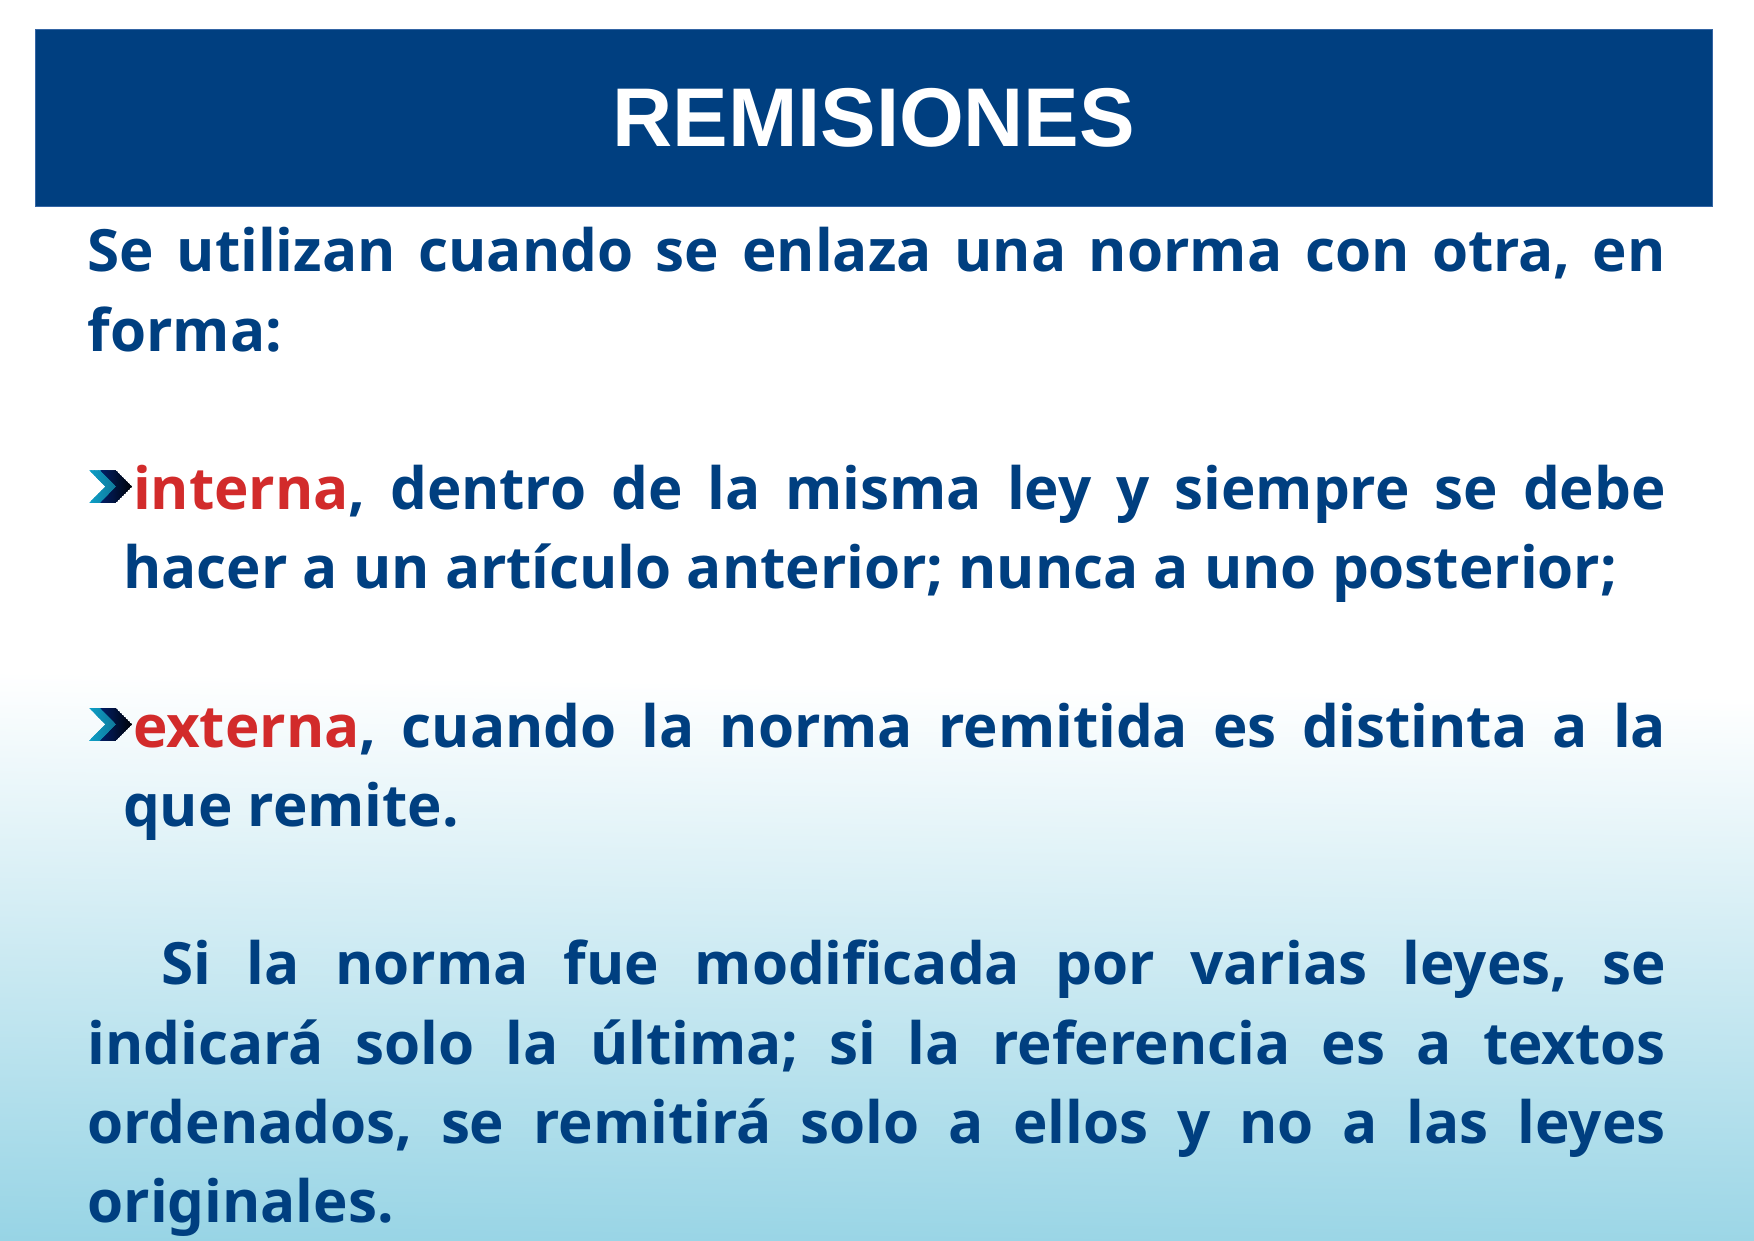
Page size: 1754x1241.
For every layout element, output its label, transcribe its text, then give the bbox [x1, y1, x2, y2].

text_box REMISIONES [35, 29, 1713, 207]
subtitle Se utilizan cuando se enlaza una norma con otra, en forma: interna, dentro de la misma ley y siempre se debe hacer a un artículo anterior; nunca a uno posterior; externa, cuando la norma remitida es distinta a la que remite. Si la norma fue modificada por varias leyes, se indicará solo la última; si la referencia es a textos ordenados, se remitirá solo a ellos y no a las leyes originales. [87, 207, 1667, 1218]
